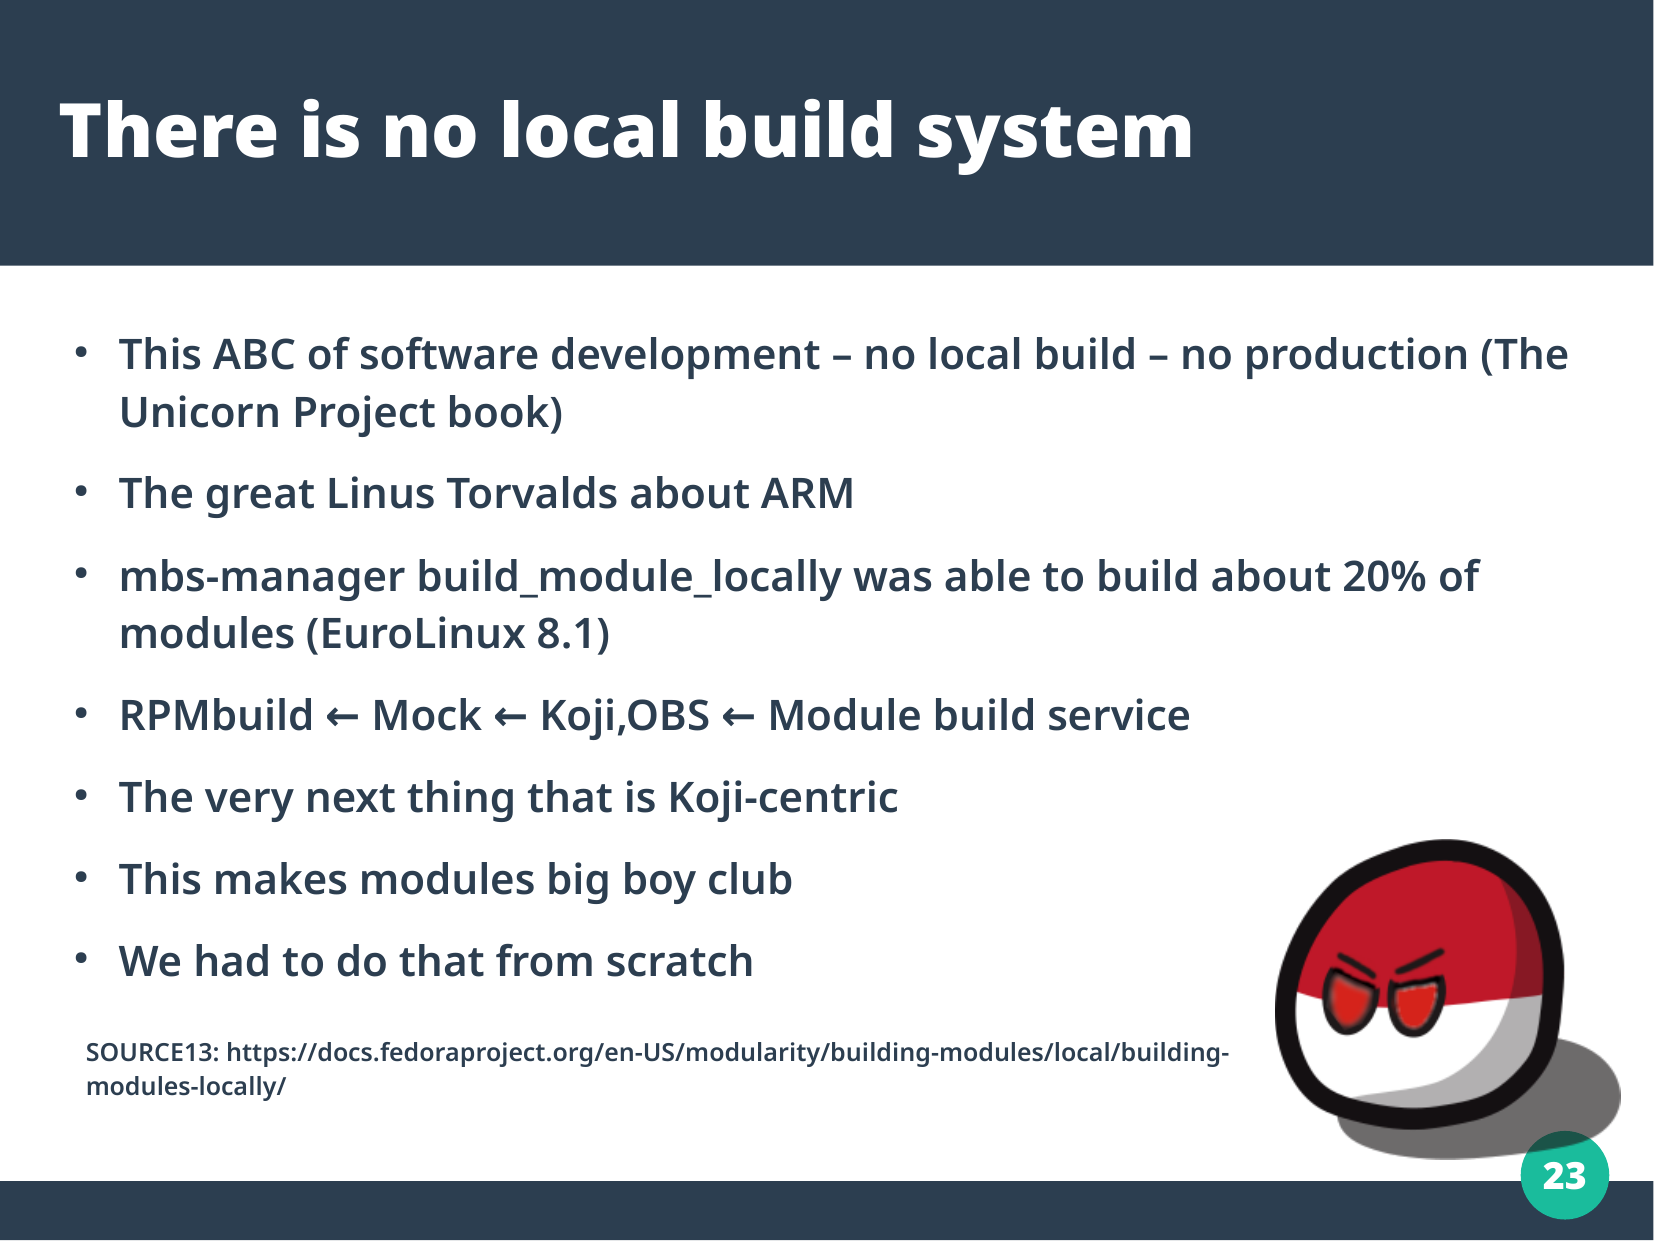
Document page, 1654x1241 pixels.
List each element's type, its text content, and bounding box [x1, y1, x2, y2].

list SOURCE13: https://docs.fedoraproject.org/en-US/modularity/building-modules/local/building-modules-locally/ [15, 1035, 1246, 1219]
title There is no local build system [59, 49, 1595, 207]
list This ABC of software development – no local build – no production (The Unicorn Project book) The great Linus Torvalds about ARM mbs-manager build_module_locally was able to build about 20% of modules (EuroLinux 8.1) RPMbuild ← Mock ← Koji,OBS ← Module build service The very next thing that is Koji-centric This makes modules big boy club We had to do that from scratch [59, 324, 1595, 991]
picture [1275, 839, 1621, 1160]
